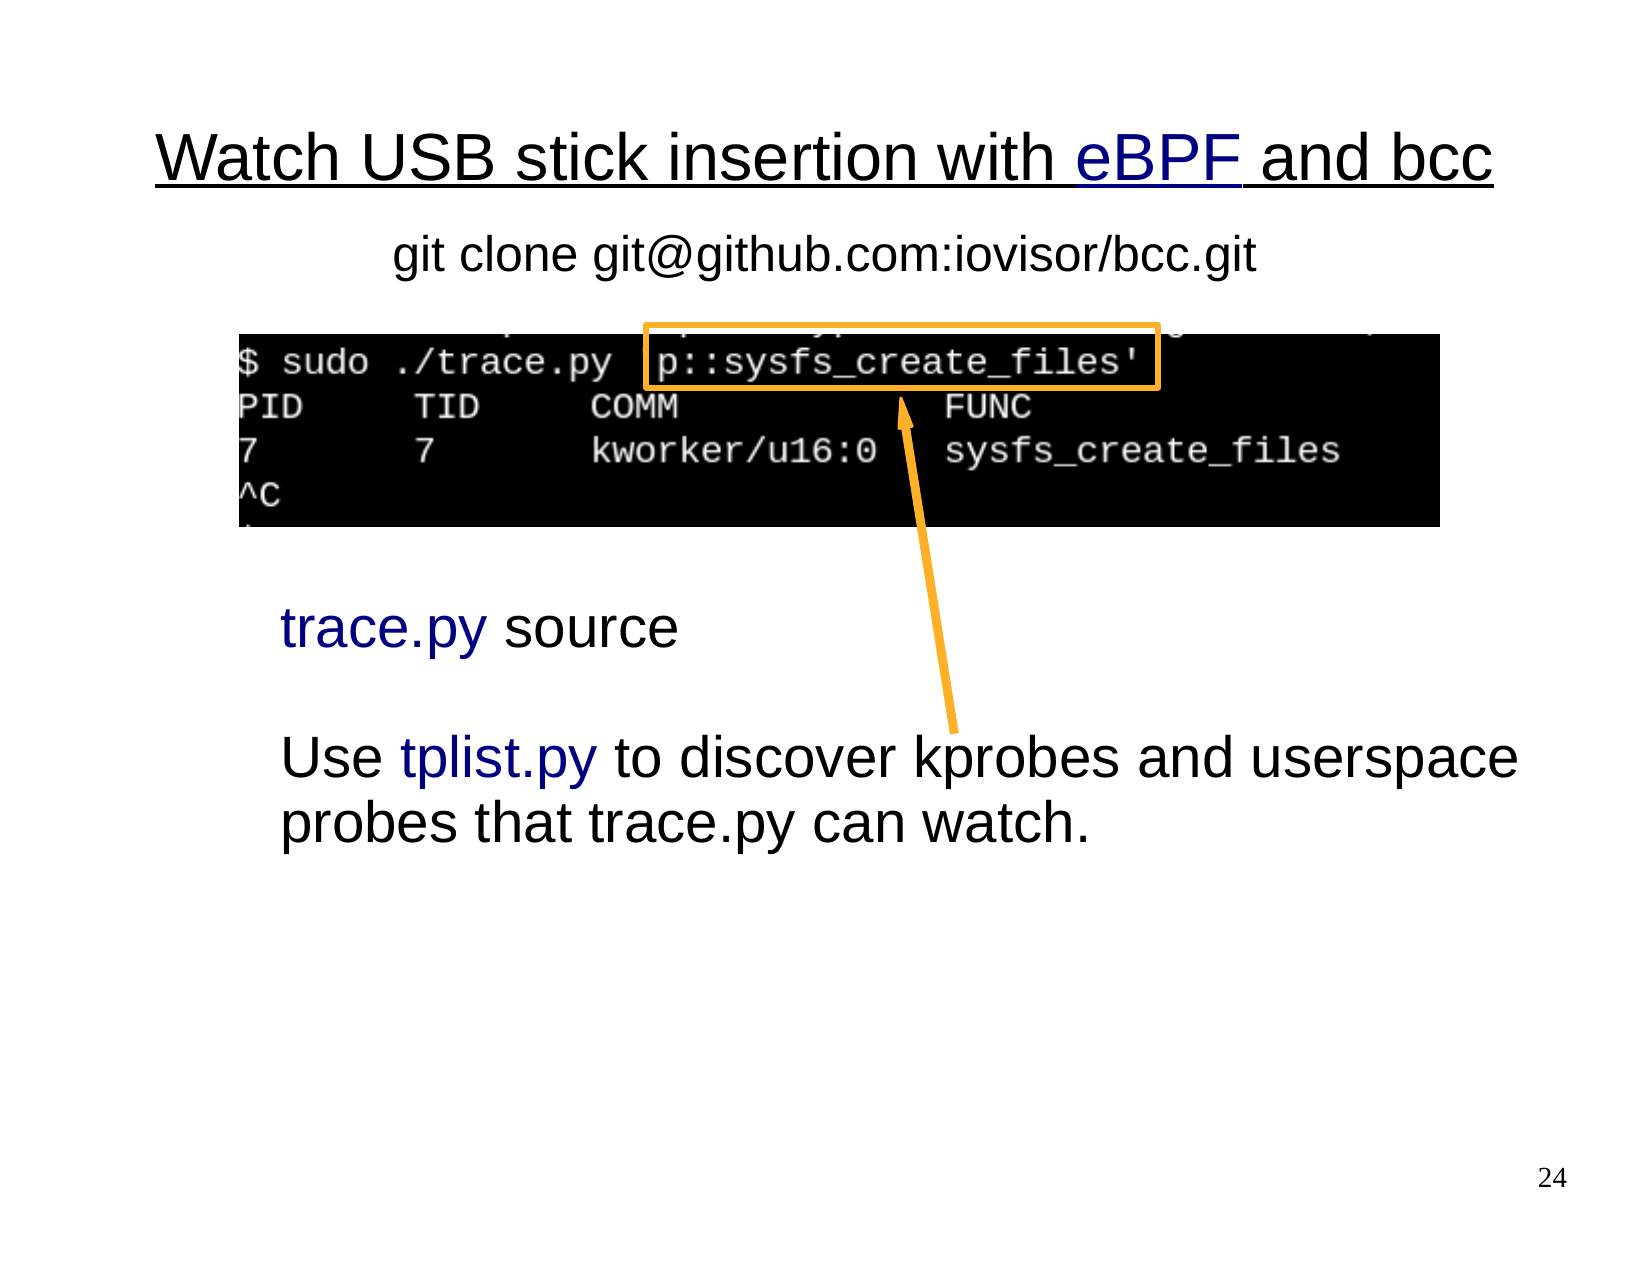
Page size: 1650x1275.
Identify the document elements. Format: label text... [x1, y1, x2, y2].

text_box trace.py source Use tplist.py to discover kprobes and userspace probes that trace.py can watch. [265, 587, 1537, 863]
picture [239, 334, 1440, 527]
picture [649, 334, 1155, 385]
text_box git clone git@github.com:iovisor/bcc.git [377, 218, 1273, 316]
title Watch USB stick insertion with eBPF and bcc [82, 50, 1568, 264]
